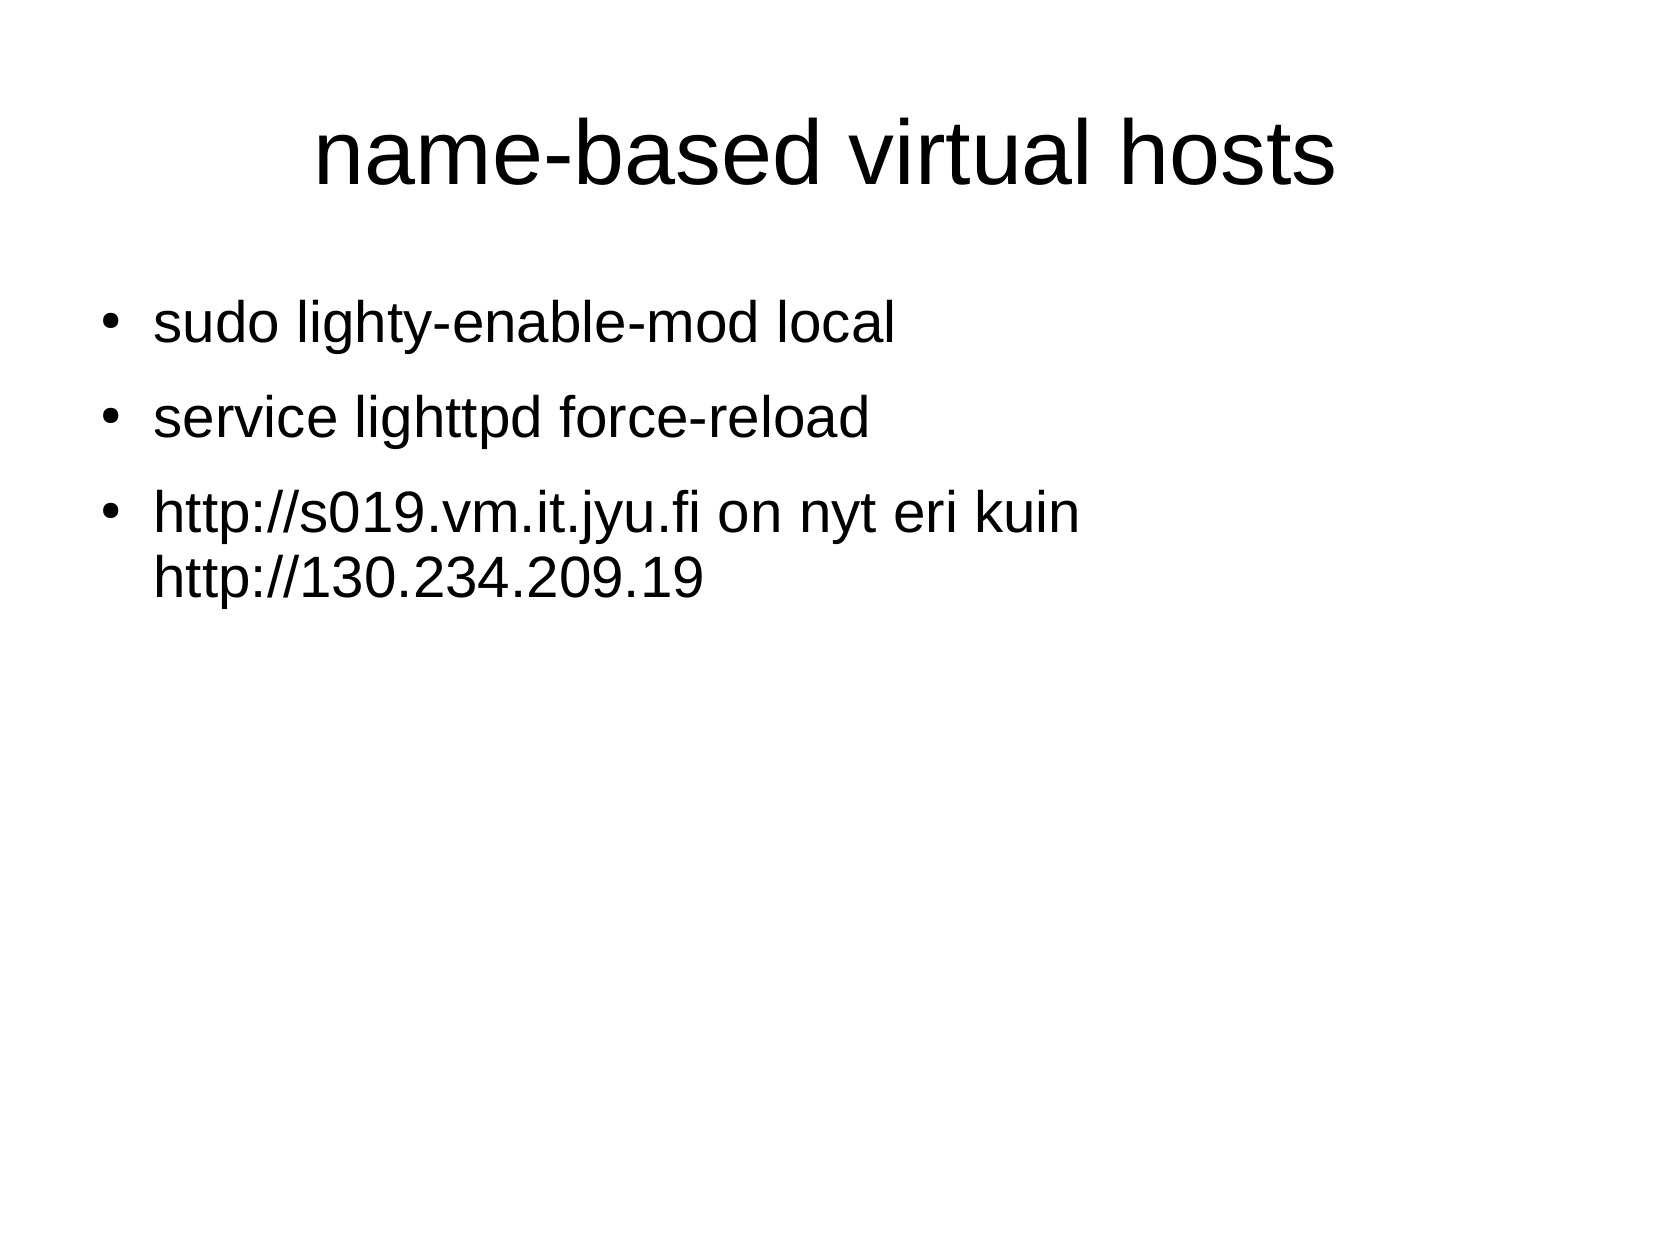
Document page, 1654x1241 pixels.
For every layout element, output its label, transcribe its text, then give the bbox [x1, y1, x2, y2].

list sudo lighty-enable-mod local service lighttpd force-reload http://s019.vm.it.jyu.fi on nyt eri kuin http://130.234.209.19 [82, 290, 1571, 1010]
title name-based virtual hosts [82, 49, 1571, 257]
